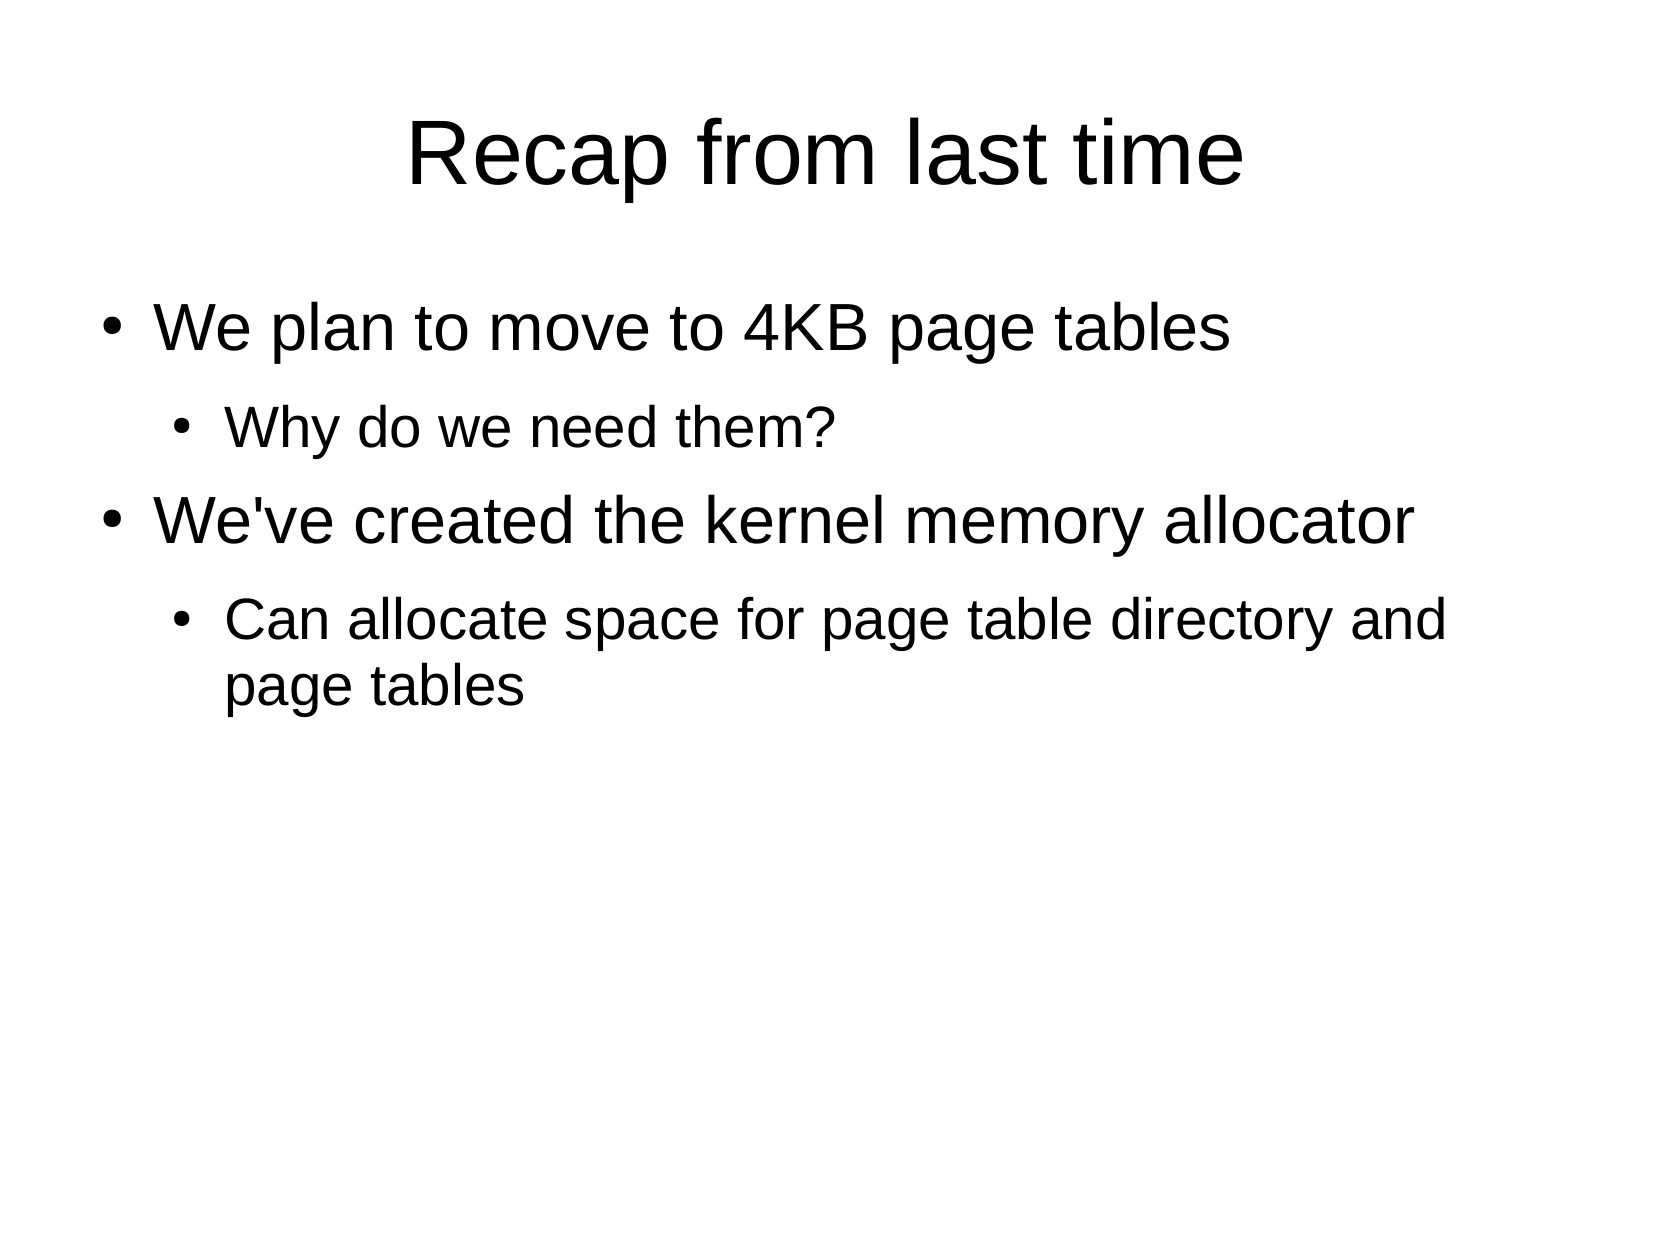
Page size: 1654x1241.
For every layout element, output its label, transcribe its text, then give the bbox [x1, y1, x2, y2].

list We plan to move to 4KB page tables Why do we need them? We've created the kernel memory allocator Can allocate space for page table directory and page tables [82, 290, 1571, 1010]
title Recap from last time [82, 49, 1571, 257]
